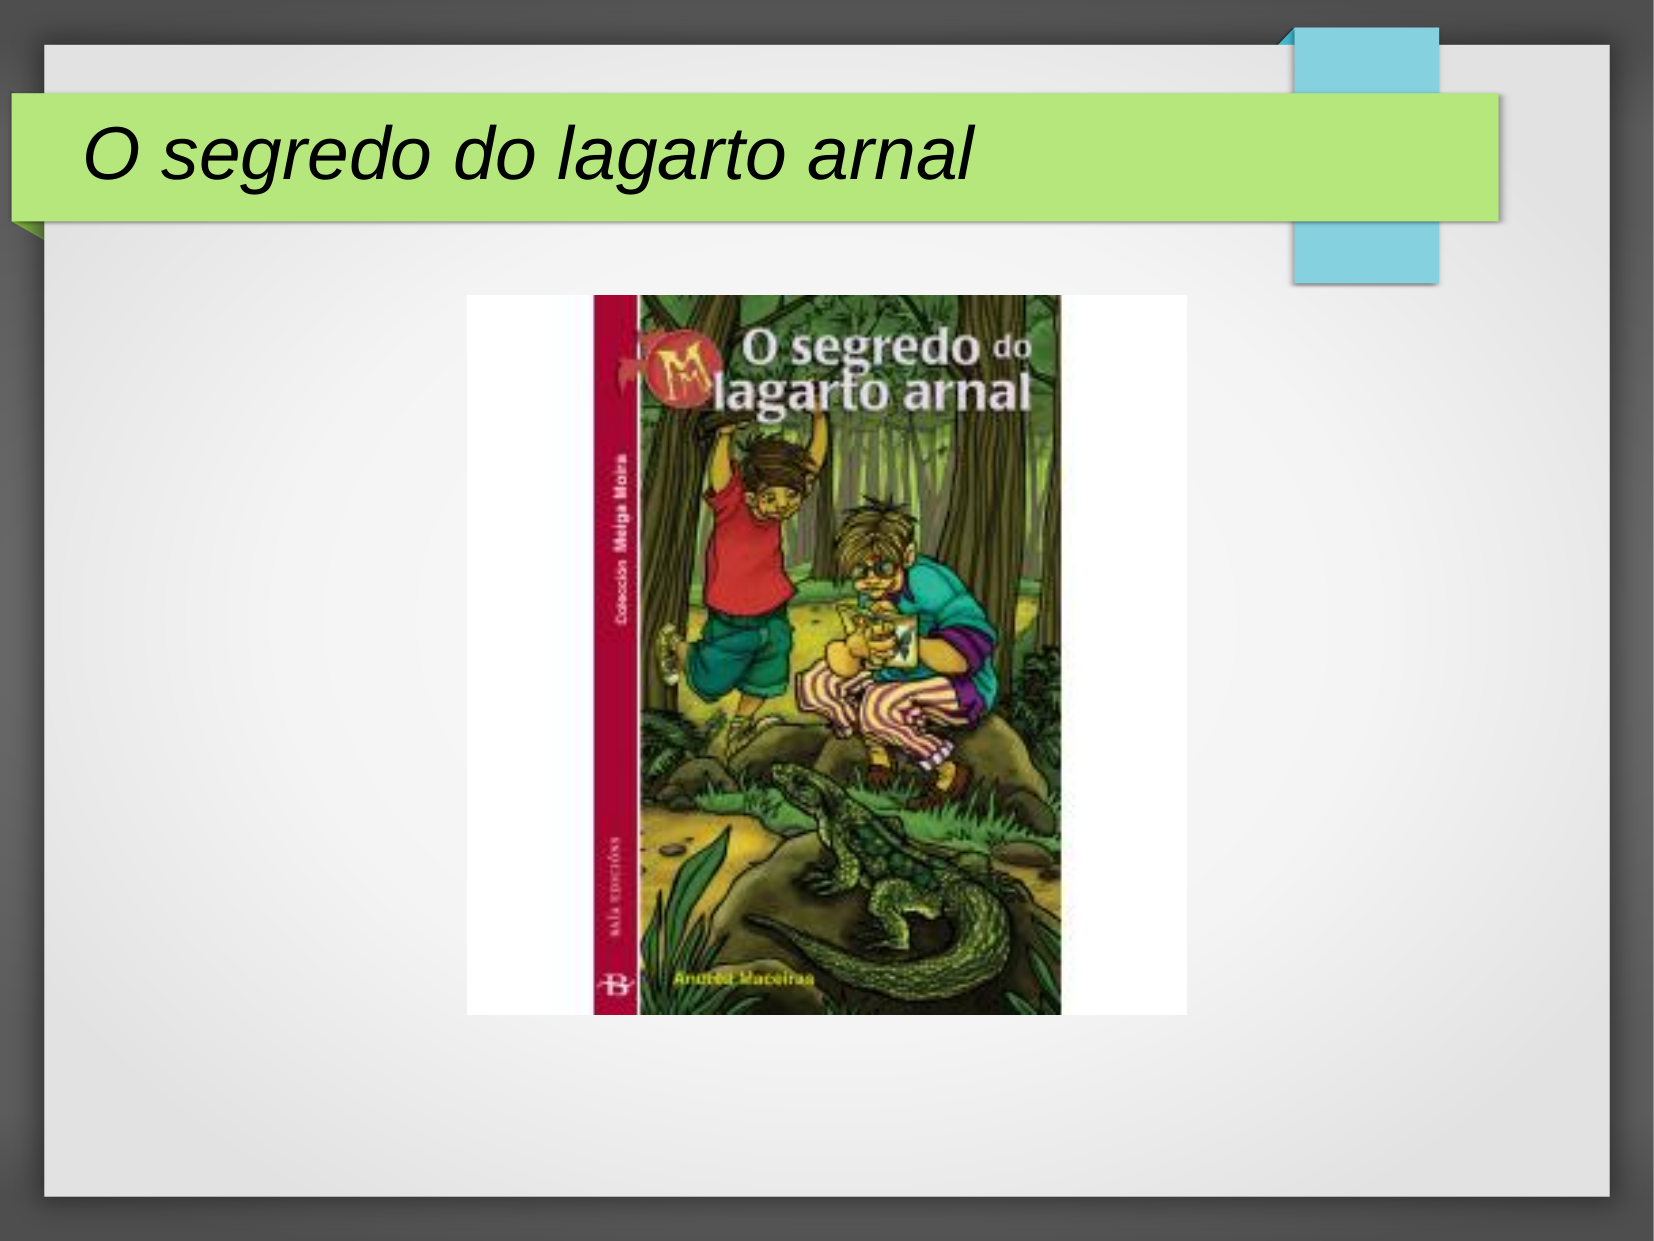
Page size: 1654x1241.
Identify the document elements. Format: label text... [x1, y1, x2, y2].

title O segredo do lagarto arnal [82, 94, 1264, 213]
picture [0, 0, 1654, 1241]
